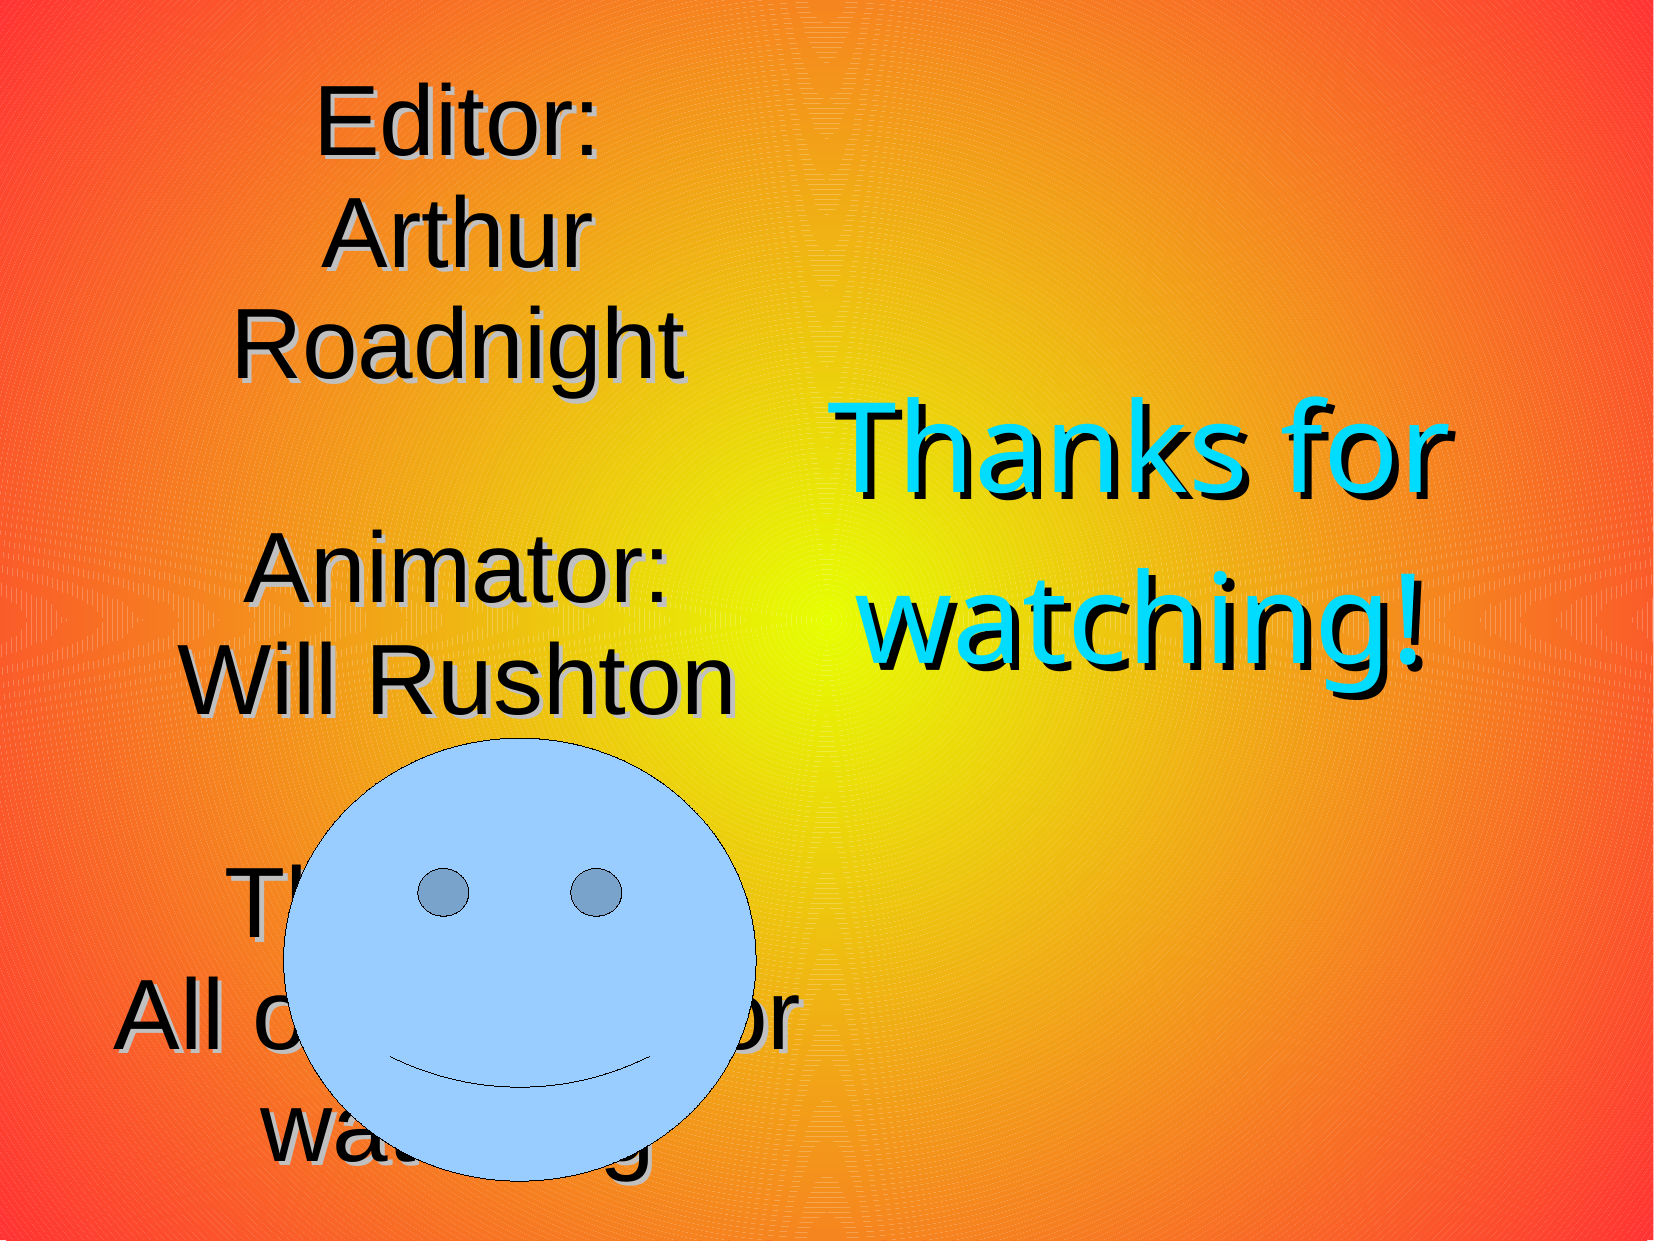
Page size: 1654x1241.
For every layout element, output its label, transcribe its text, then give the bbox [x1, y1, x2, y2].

text_box Producers: Arthur Roadnight and Will Rushton Editor: Arthur Roadnight Animator: Will Rushton Thanks to: All of you lot for watching And a special thank you to: Mrs Barnes Mr Savage and Mrs Rowe [88, 0, 827, 1241]
text_box [283, 738, 757, 1182]
title Thanks for watching! [827, 25, 1571, 1034]
